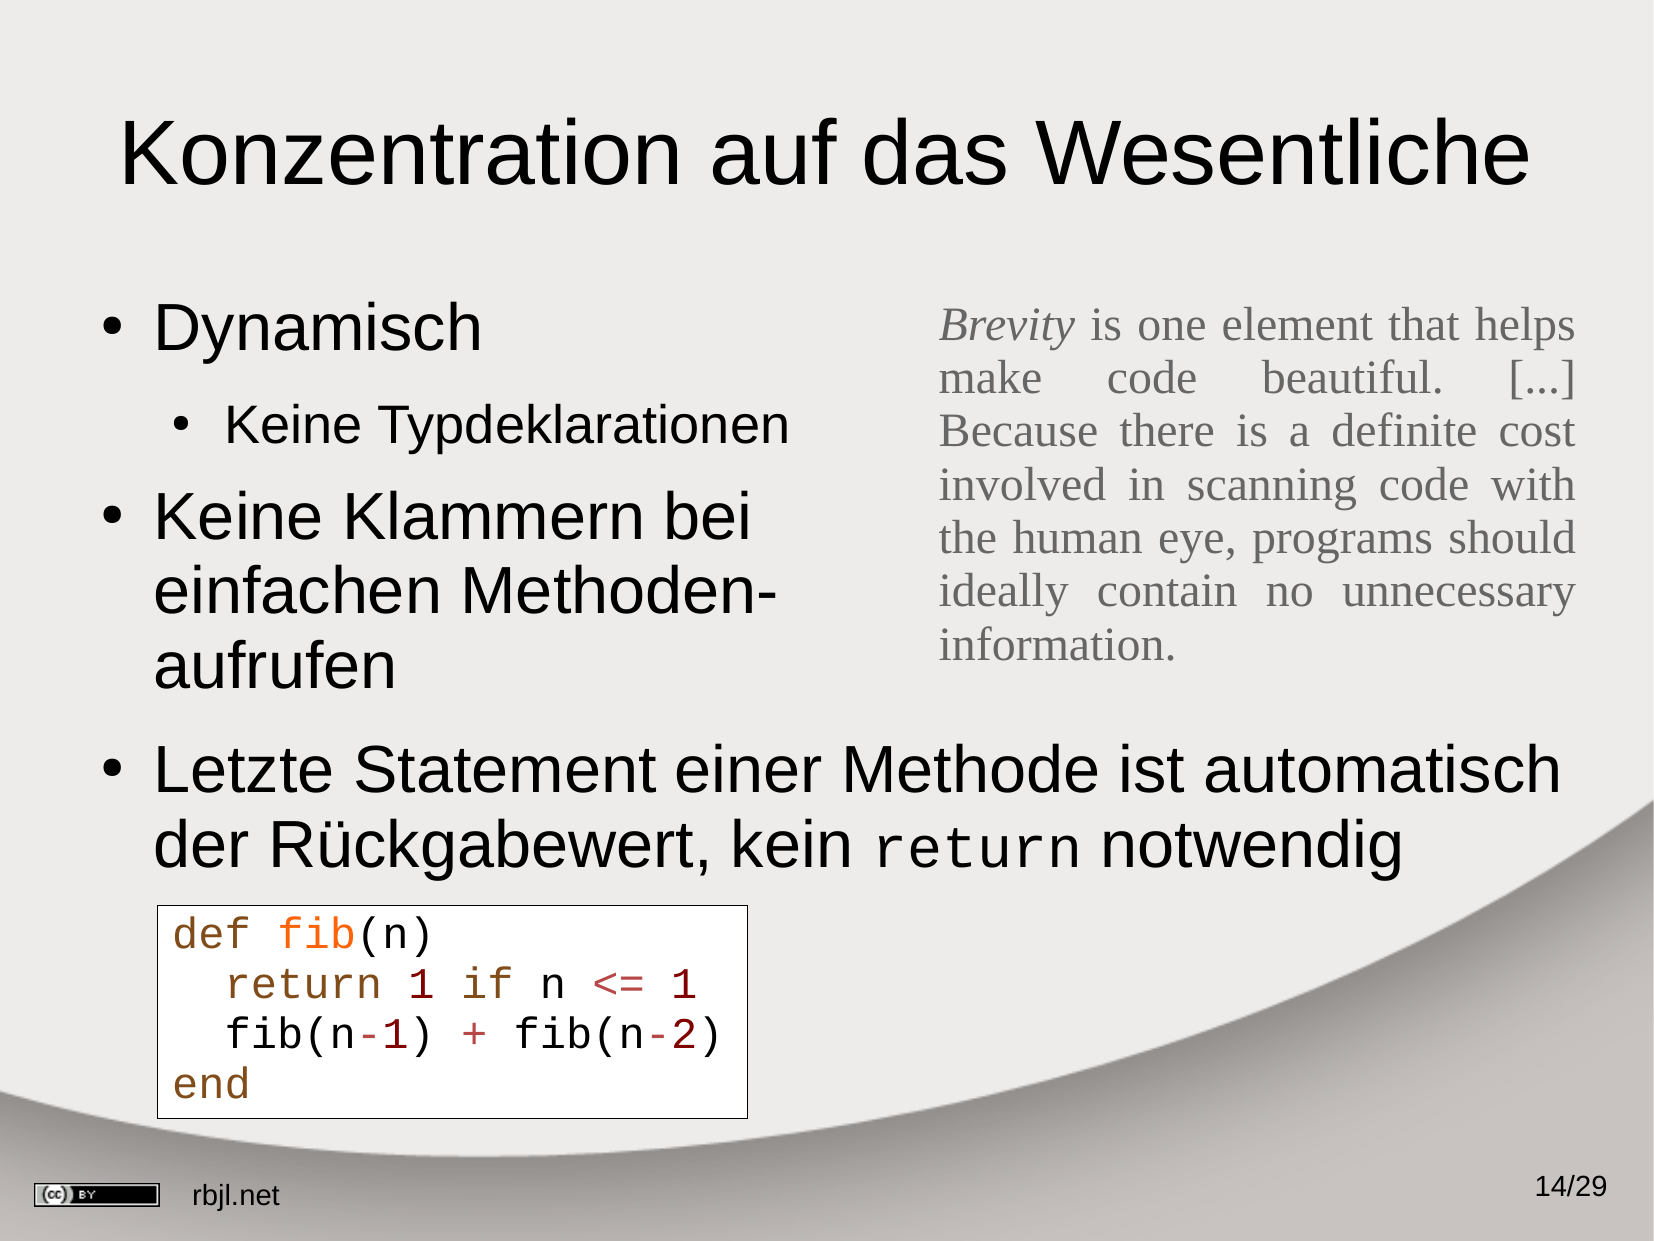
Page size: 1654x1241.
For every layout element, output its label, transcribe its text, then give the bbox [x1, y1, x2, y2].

text_box def fib(n) return 1 if n <= 1 fib(n-1) + fib(n-2) end [157, 905, 748, 1119]
picture [0, 0, 1654, 1241]
text_box Brevity is one element that helps make code beautiful. [...] Because there is a definite cost involved in scanning code with the human eye, programs should ideally contain no unnecessary information. [924, 290, 1592, 678]
list Dynamisch Keine Typdeklarationen Keine Klammern bei einfachen Methoden- aufrufen Letzte Statement einer Methode ist automatisch der Rückgabewert, kein return notwendig [82, 290, 1571, 1094]
title Konzentration auf das Wesentliche [82, 56, 1571, 250]
